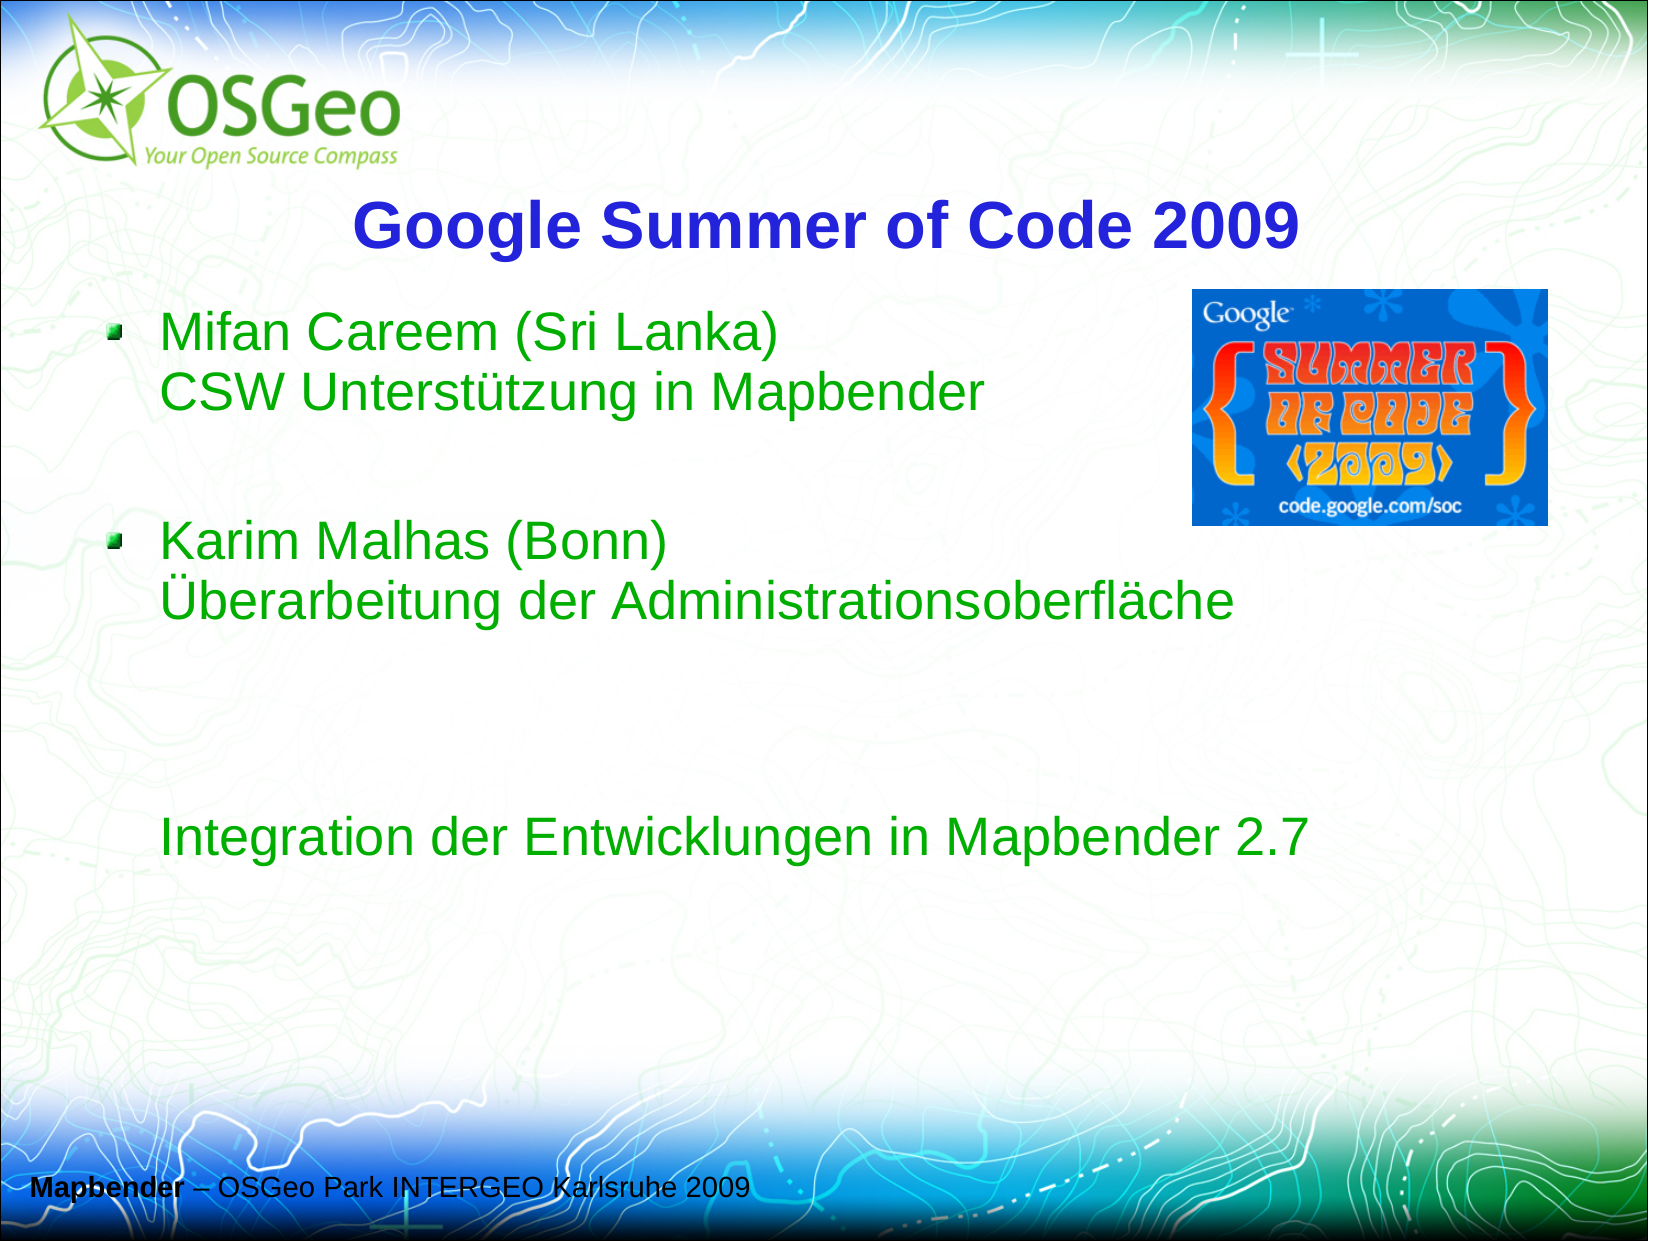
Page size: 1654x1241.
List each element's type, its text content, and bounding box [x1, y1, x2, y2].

picture [1, 1, 1647, 1240]
title Google Summer of Code 2009 [82, 138, 1571, 314]
list Mifan Careem (Sri Lanka) CSW Unterstützung in Mapbender Karim Malhas (Bonn) Überarbeitung der Administrationsoberfläche Integration der Entwicklungen in Mapbender 2.7 [88, 301, 1577, 1120]
